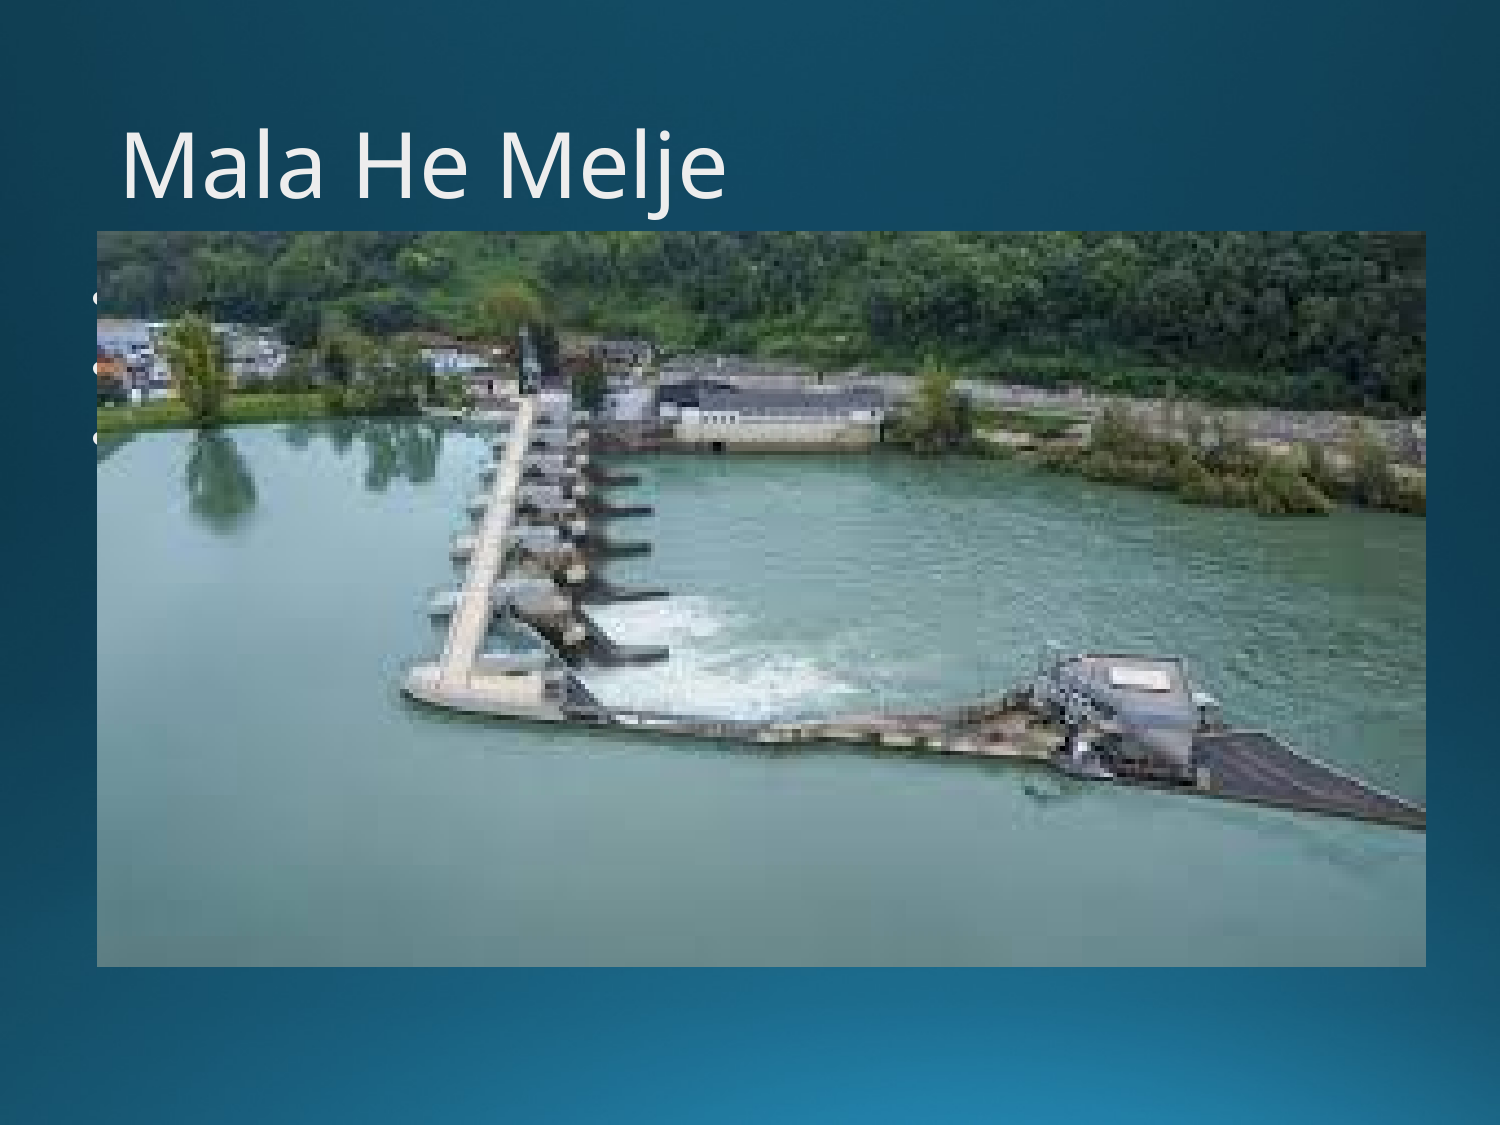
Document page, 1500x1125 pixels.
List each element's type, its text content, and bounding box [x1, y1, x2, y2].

title Mala He Melje [103, 59, 1397, 231]
picture [0, 0, 1500, 1125]
list Je majnša elektrarna na slovenskem delu Drave . Izkorišča predpisan zimski pretok v strugi Drave . Letno proizvede 5,1 milijon kWh . [76, 267, 1427, 1010]
